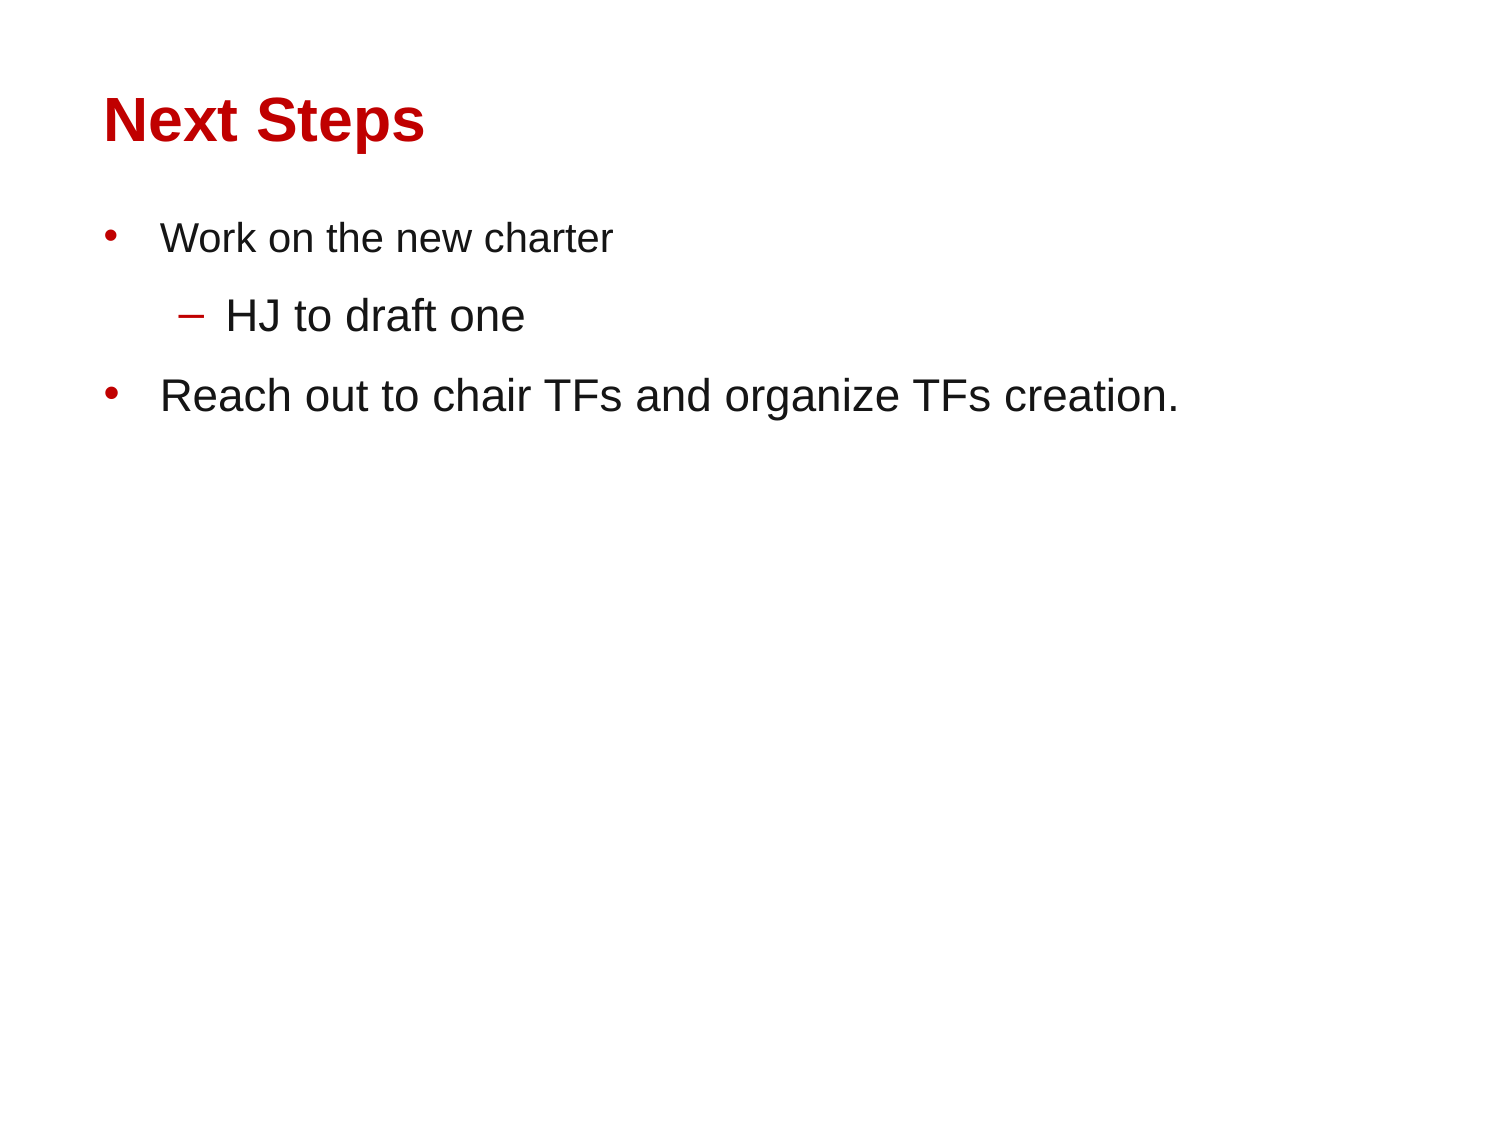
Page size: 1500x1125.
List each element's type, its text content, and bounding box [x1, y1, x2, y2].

title Next Steps [88, 70, 1412, 162]
list Work on the new charter HJ to draft one Reach out to chair TFs and organize TFs creation. [88, 203, 1412, 871]
